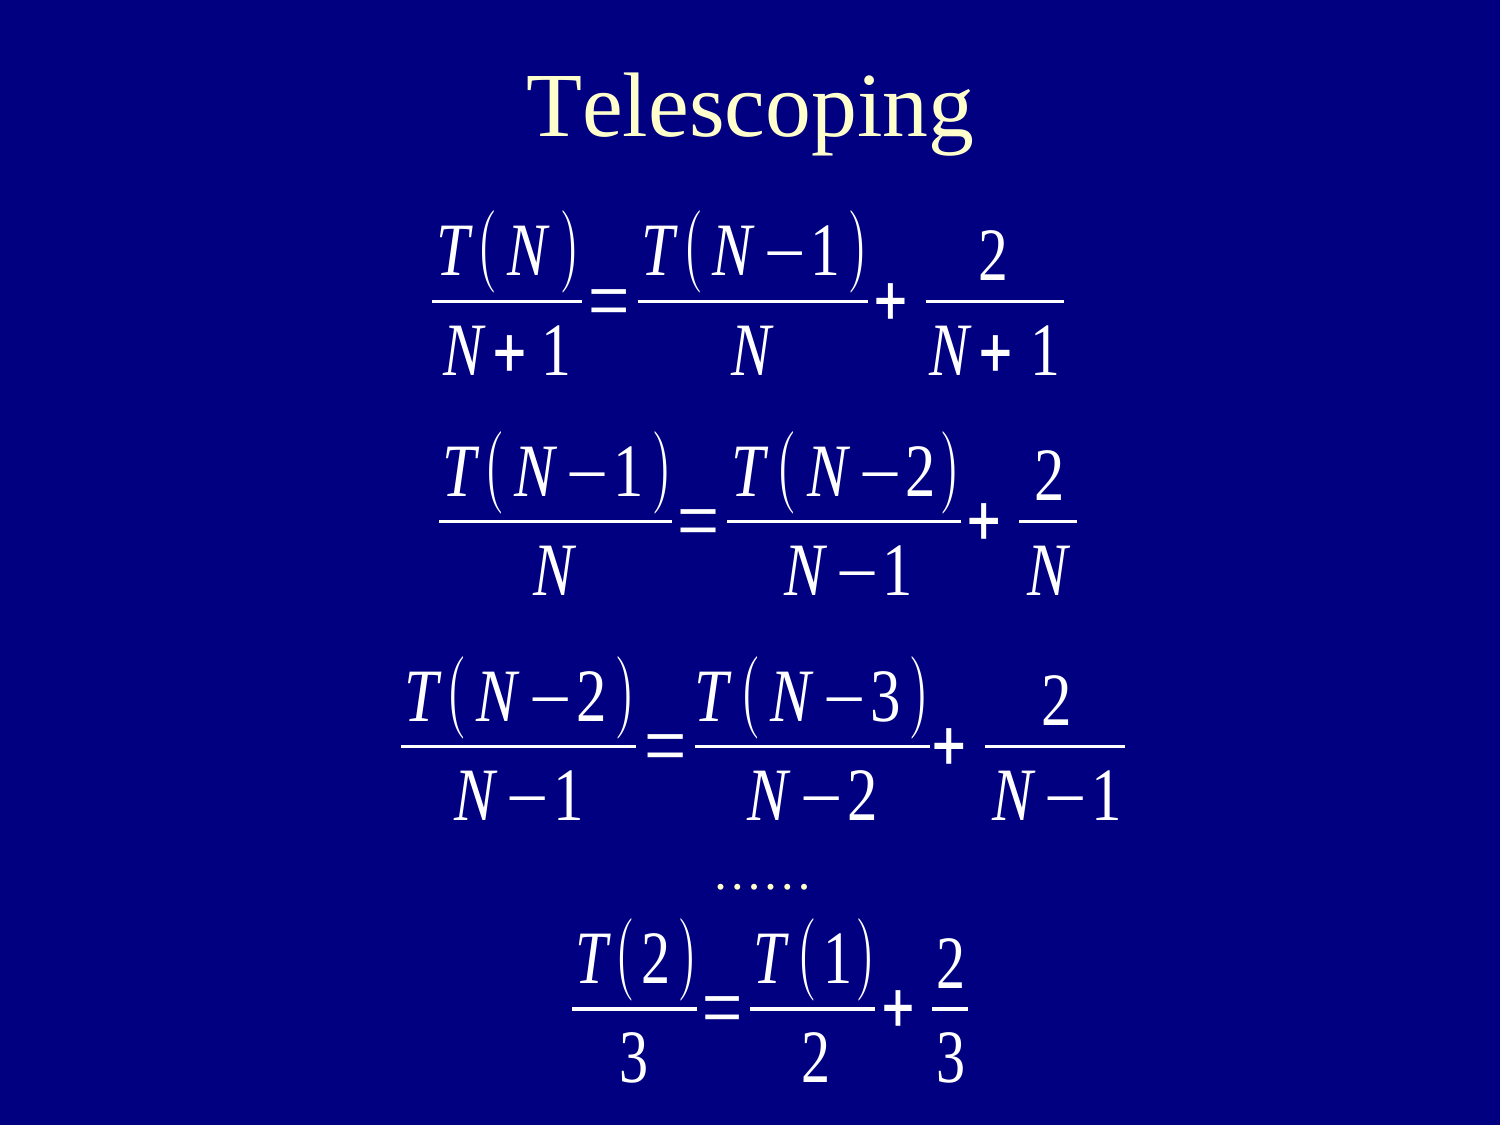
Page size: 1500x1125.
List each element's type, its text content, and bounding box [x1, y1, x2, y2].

chart [419, 425, 1102, 612]
chart [413, 204, 1085, 392]
title Telescoping [22, 37, 1480, 163]
chart [553, 912, 991, 1099]
text_box …… [697, 831, 828, 908]
chart [381, 650, 1151, 837]
